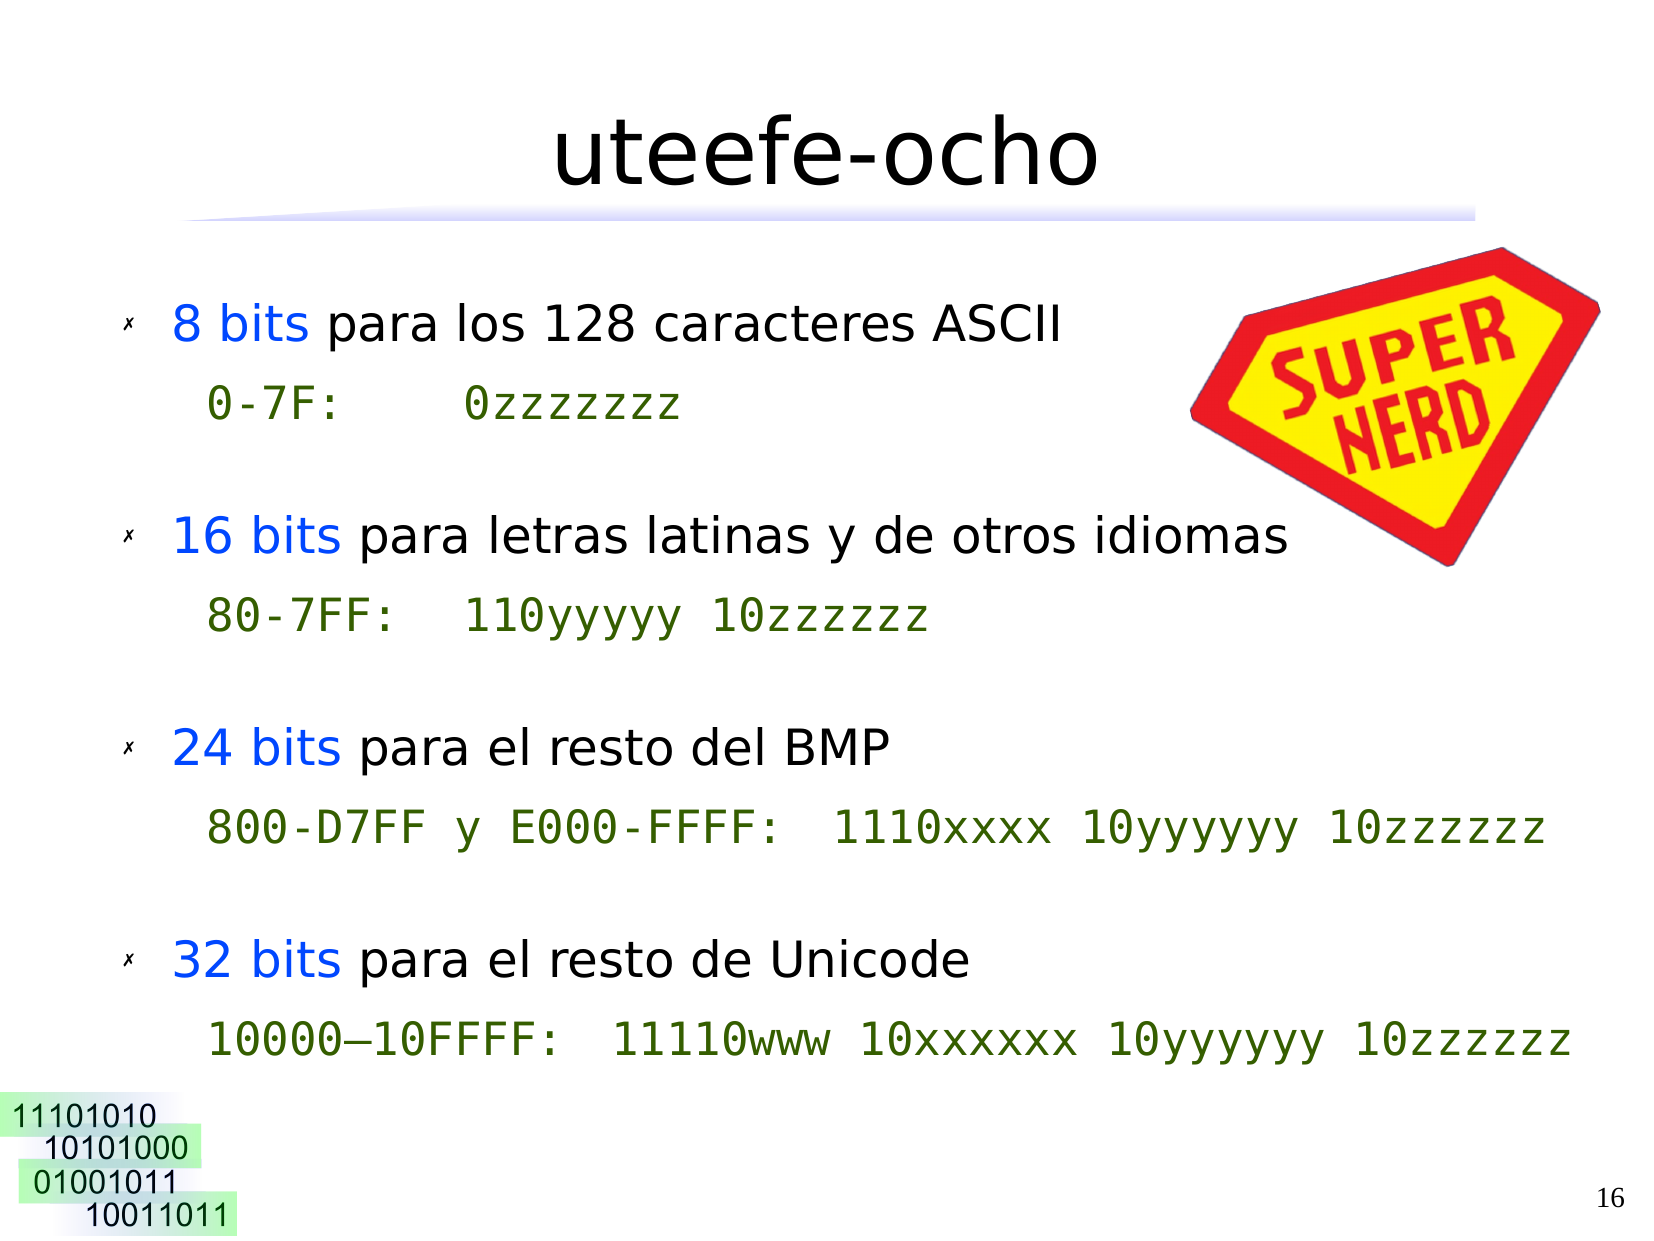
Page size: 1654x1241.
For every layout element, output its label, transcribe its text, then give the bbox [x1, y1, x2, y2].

list 8 bits para los 128 caracteres ASCII 0-7F: 0zzzzzzz 16 bits para letras latinas y de otros idiomas 80-7FF: 110yyyyy 10zzzzzz 24 bits para el resto del BMP 800-D7FF y E000-FFFF: 1110xxxx 10yyyyyy 10zzzzzz 32 bits para el resto de Unicode 10000–10FFFF: 11110www 10xxxxxx 10yyyyyy 10zzzzzz [29, 295, 1577, 1099]
picture [1169, 226, 1654, 621]
title uteefe-ocho [82, 49, 1571, 257]
picture [0, 1092, 237, 1236]
